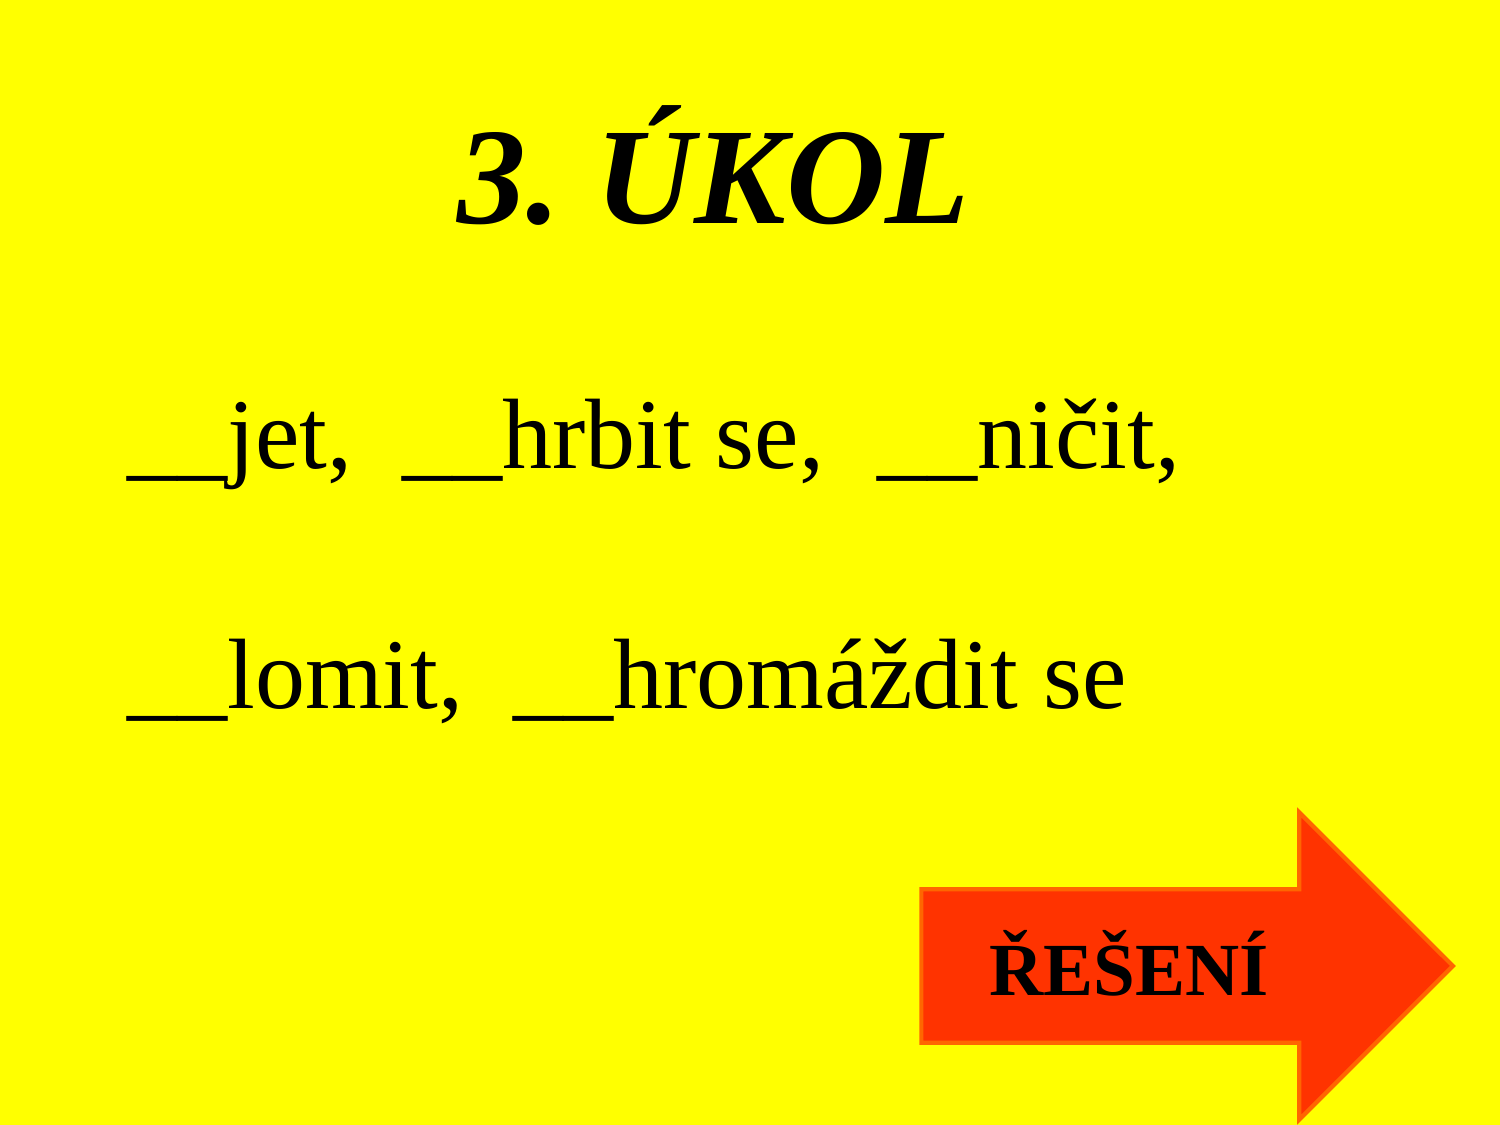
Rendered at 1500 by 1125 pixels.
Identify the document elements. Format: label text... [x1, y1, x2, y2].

text_box __jet, __hrbit se, __ničit, __lomit, __hromáždit se [112, 360, 1495, 736]
text_box 3. ÚKOL [442, 78, 1188, 259]
text_box ŘEŠENÍ [974, 912, 1329, 1019]
text_box [921, 812, 1453, 1120]
